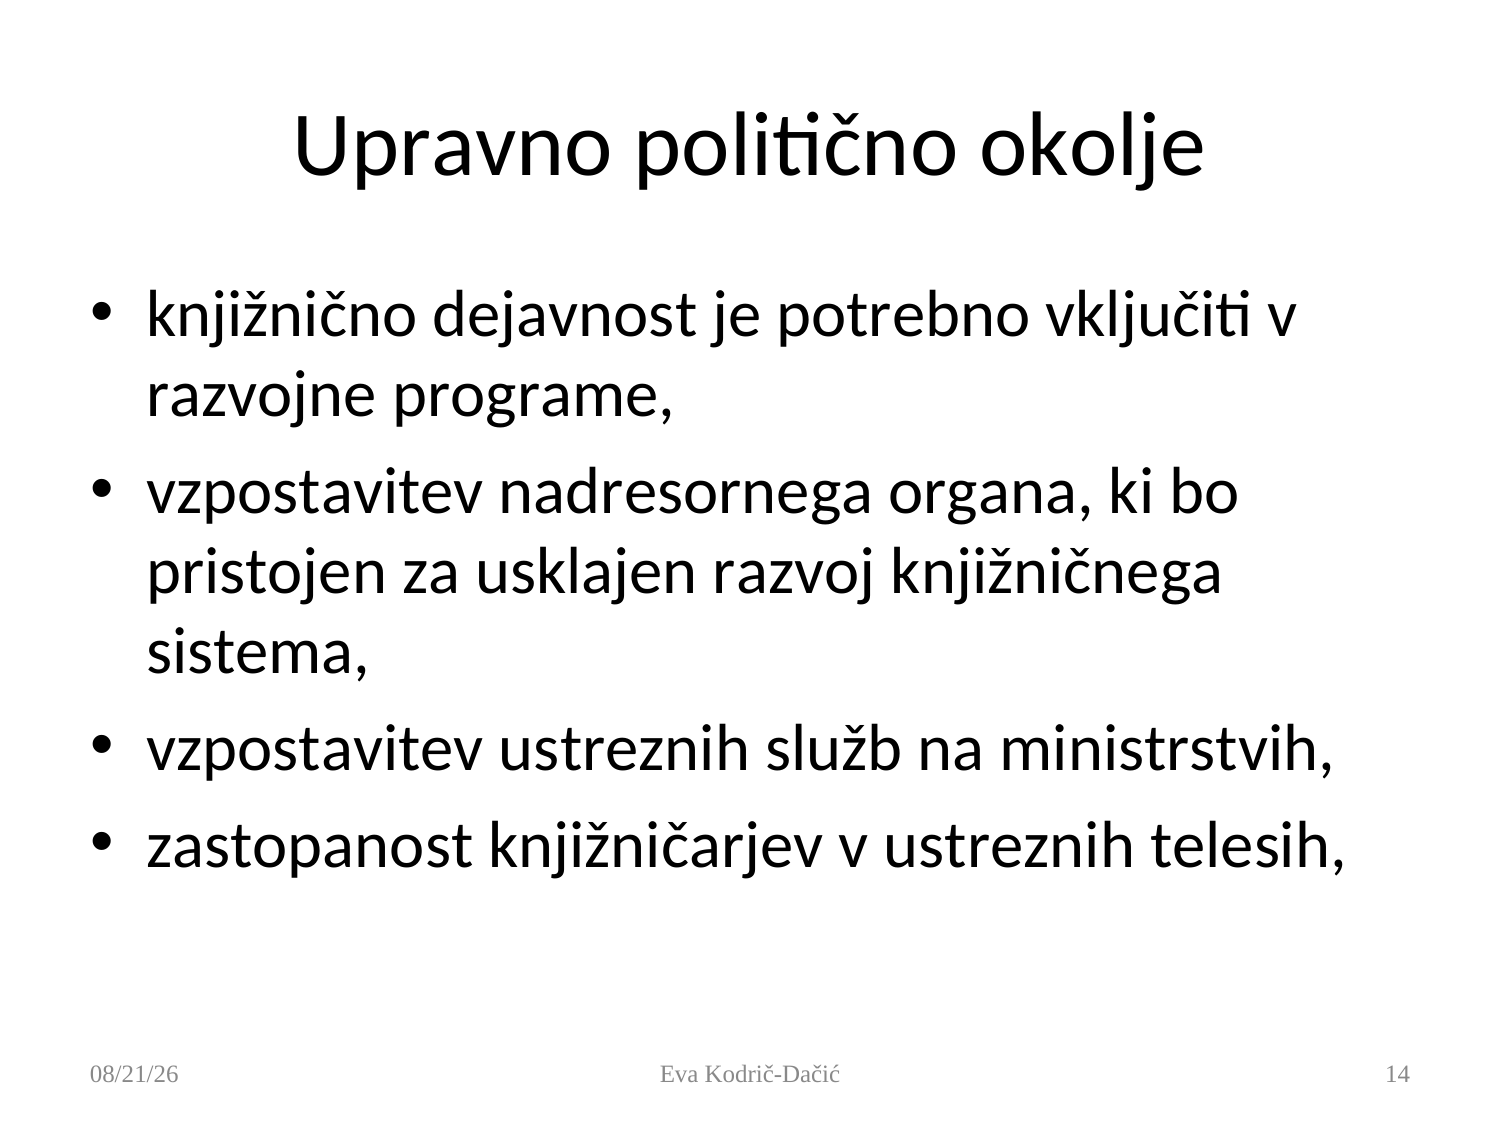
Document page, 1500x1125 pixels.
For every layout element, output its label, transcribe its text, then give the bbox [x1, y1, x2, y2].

title Upravno politično okolje [75, 45, 1426, 233]
text_box Eva Kodrič-Dačić [512, 1042, 988, 1103]
list knjižnično dejavnost je potrebno vključiti v razvojne programe, vzpostavitev nadresornega organa, ki bo pristojen za usklajen razvoj knjižničnega sistema, vzpostavitev ustreznih služb na ministrstvih, zastopanost knjižničarjev v ustreznih telesih, [75, 262, 1426, 1125]
text_box 11/05/14 [74, 1042, 426, 1103]
text_box <number> [1074, 1042, 1426, 1103]
